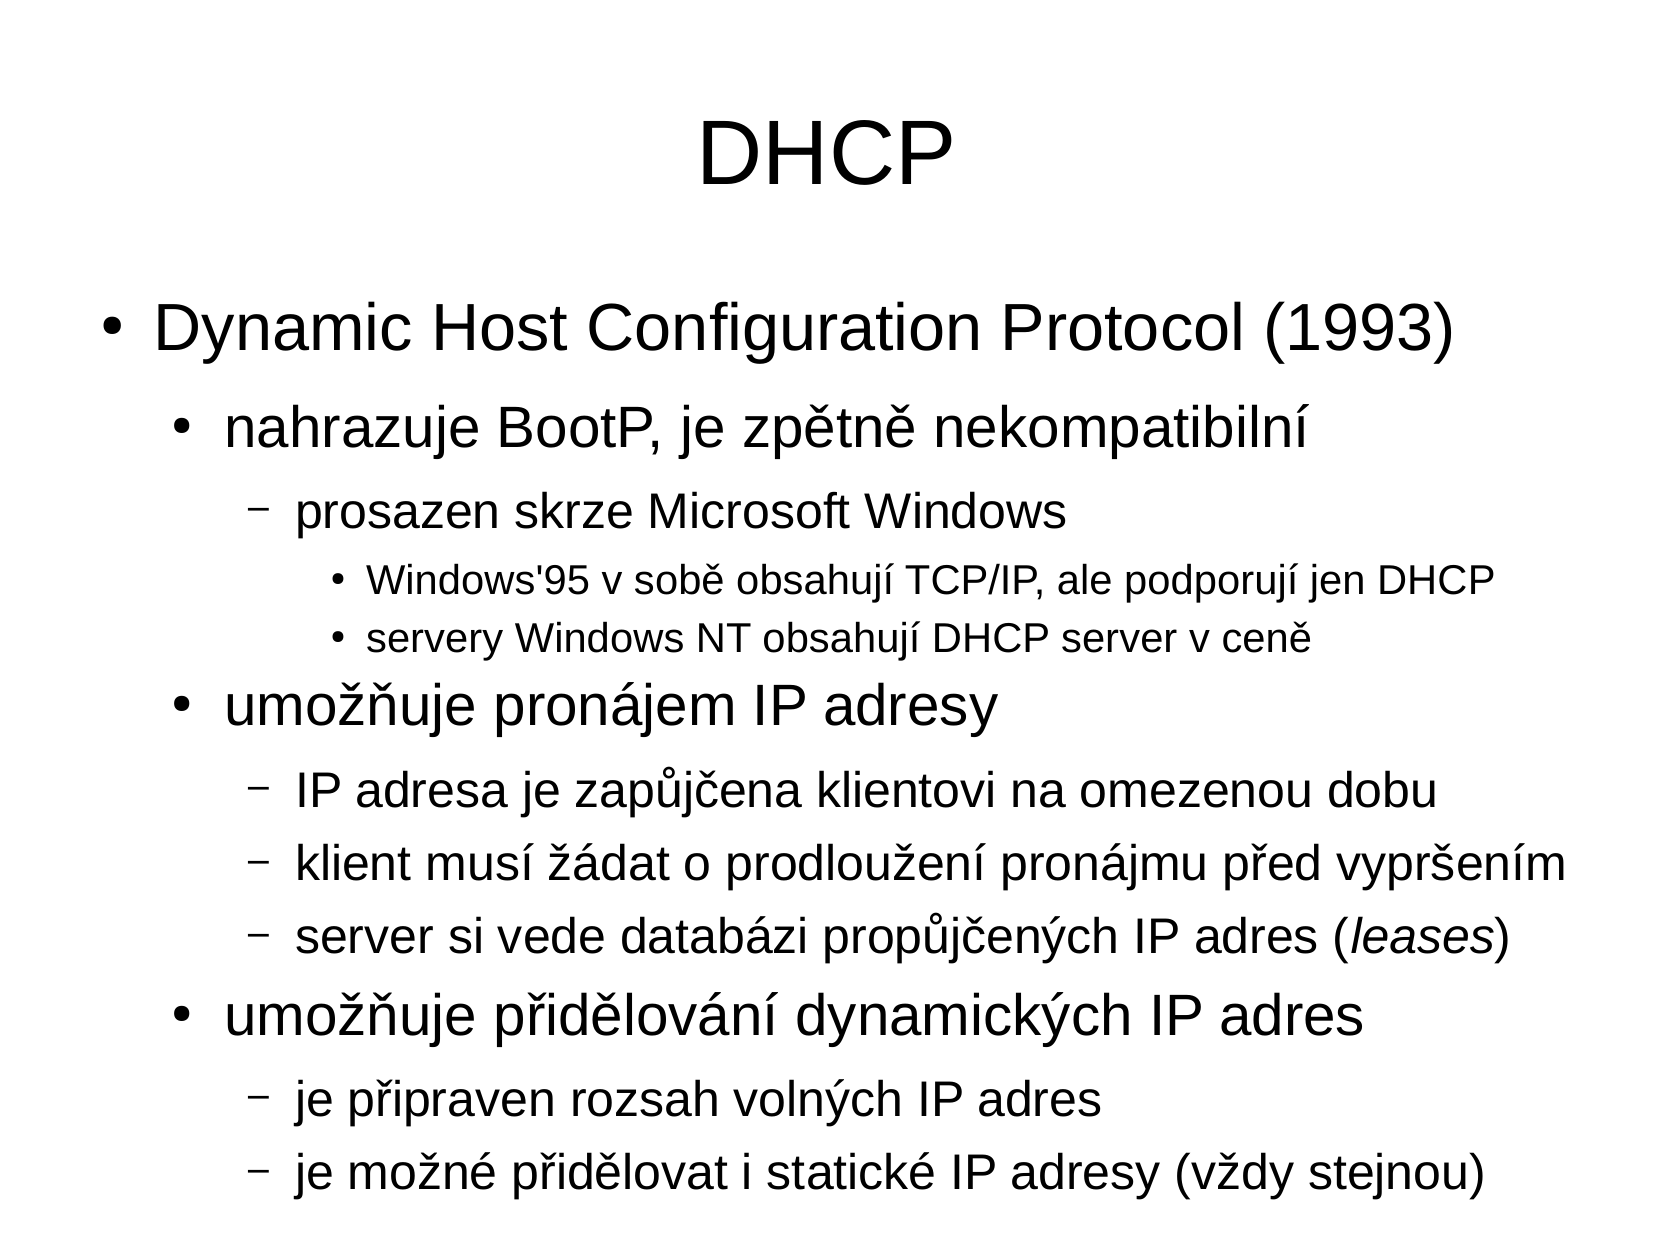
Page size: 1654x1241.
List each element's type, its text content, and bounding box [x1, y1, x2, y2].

title DHCP [82, 49, 1571, 257]
list Dynamic Host Configuration Protocol (1993) nahrazuje BootP, je zpětně nekompatibilní prosazen skrze Microsoft Windows Windows'95 v sobě obsahují TCP/IP, ale podporují jen DHCP servery Windows NT obsahují DHCP server v ceně umožňuje pronájem IP adresy IP adresa je zapůjčena klientovi na omezenou dobu klient musí žádat o prodloužení pronájmu před vypršením server si vede databázi propůjčených IP adres (leases) umožňuje přidělování dynamických IP adres je připraven rozsah volných IP adres je možné přidělovat i statické IP adresy (vždy stejnou) [82, 290, 1571, 1211]
